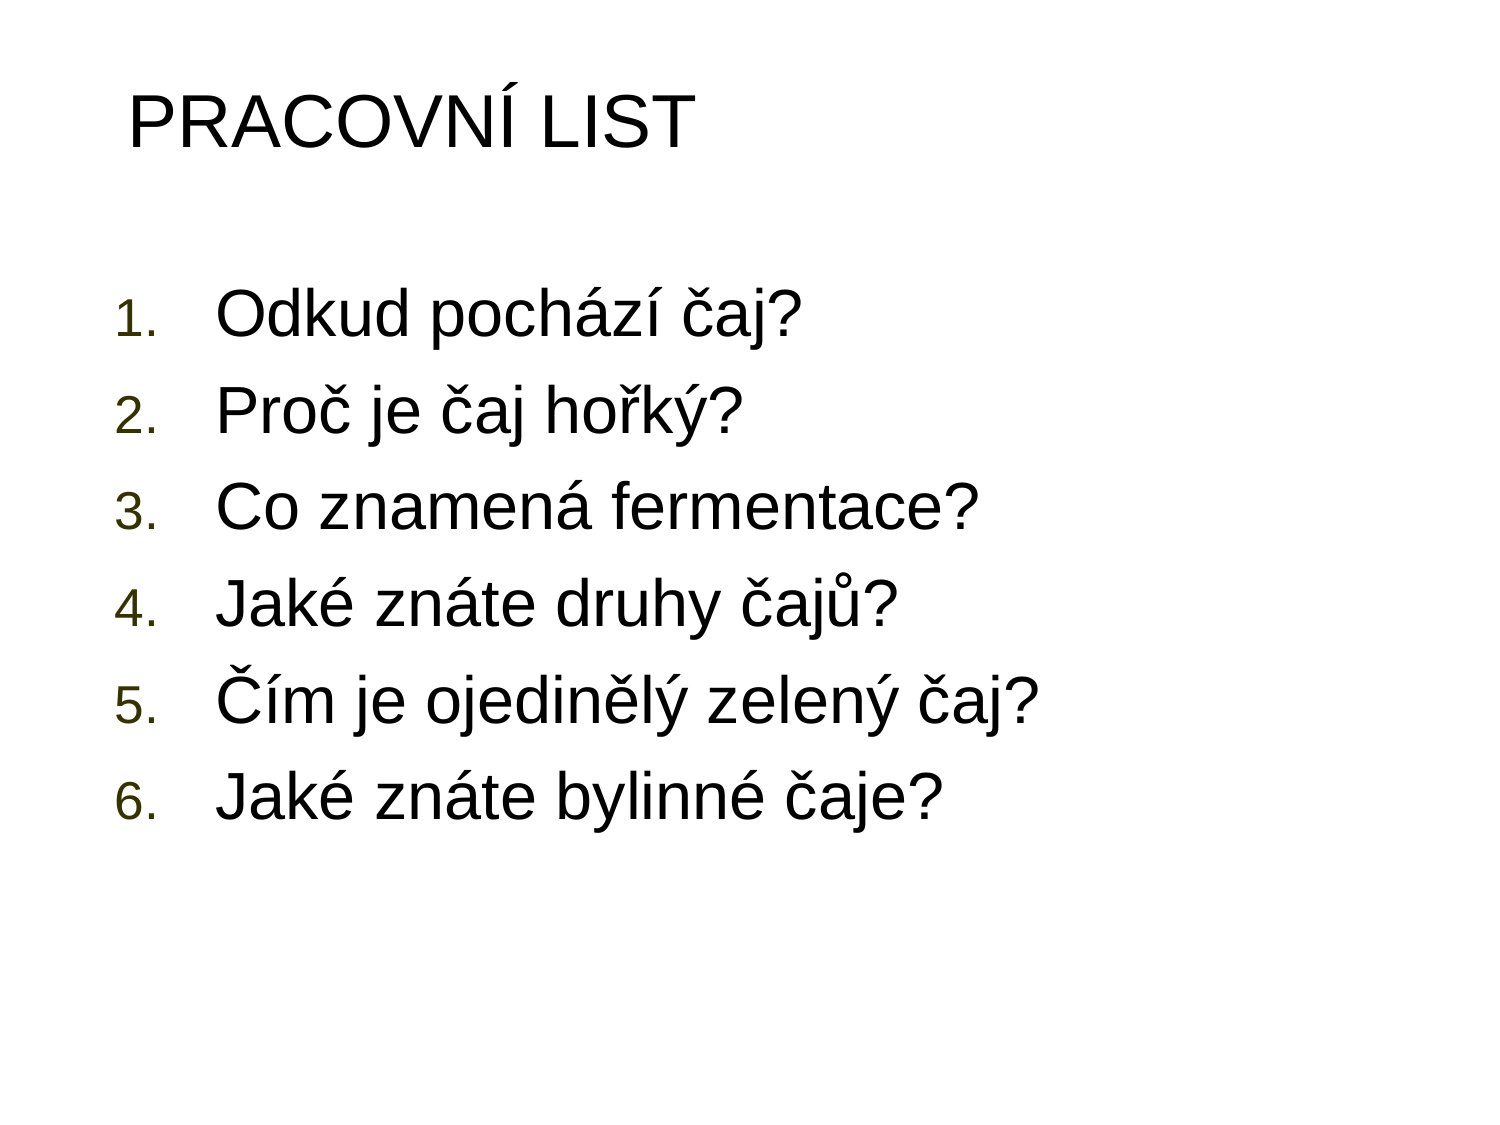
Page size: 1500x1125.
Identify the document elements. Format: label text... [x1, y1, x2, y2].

list Odkud pochází čaj? Proč je čaj hořký? Co znamená fermentace? Jaké znáte druhy čajů? Čím je ojedinělý zelený čaj? Jaké znáte bylinné čaje? [99, 262, 1401, 988]
title PRACOVNÍ LIST [112, 42, 1428, 193]
